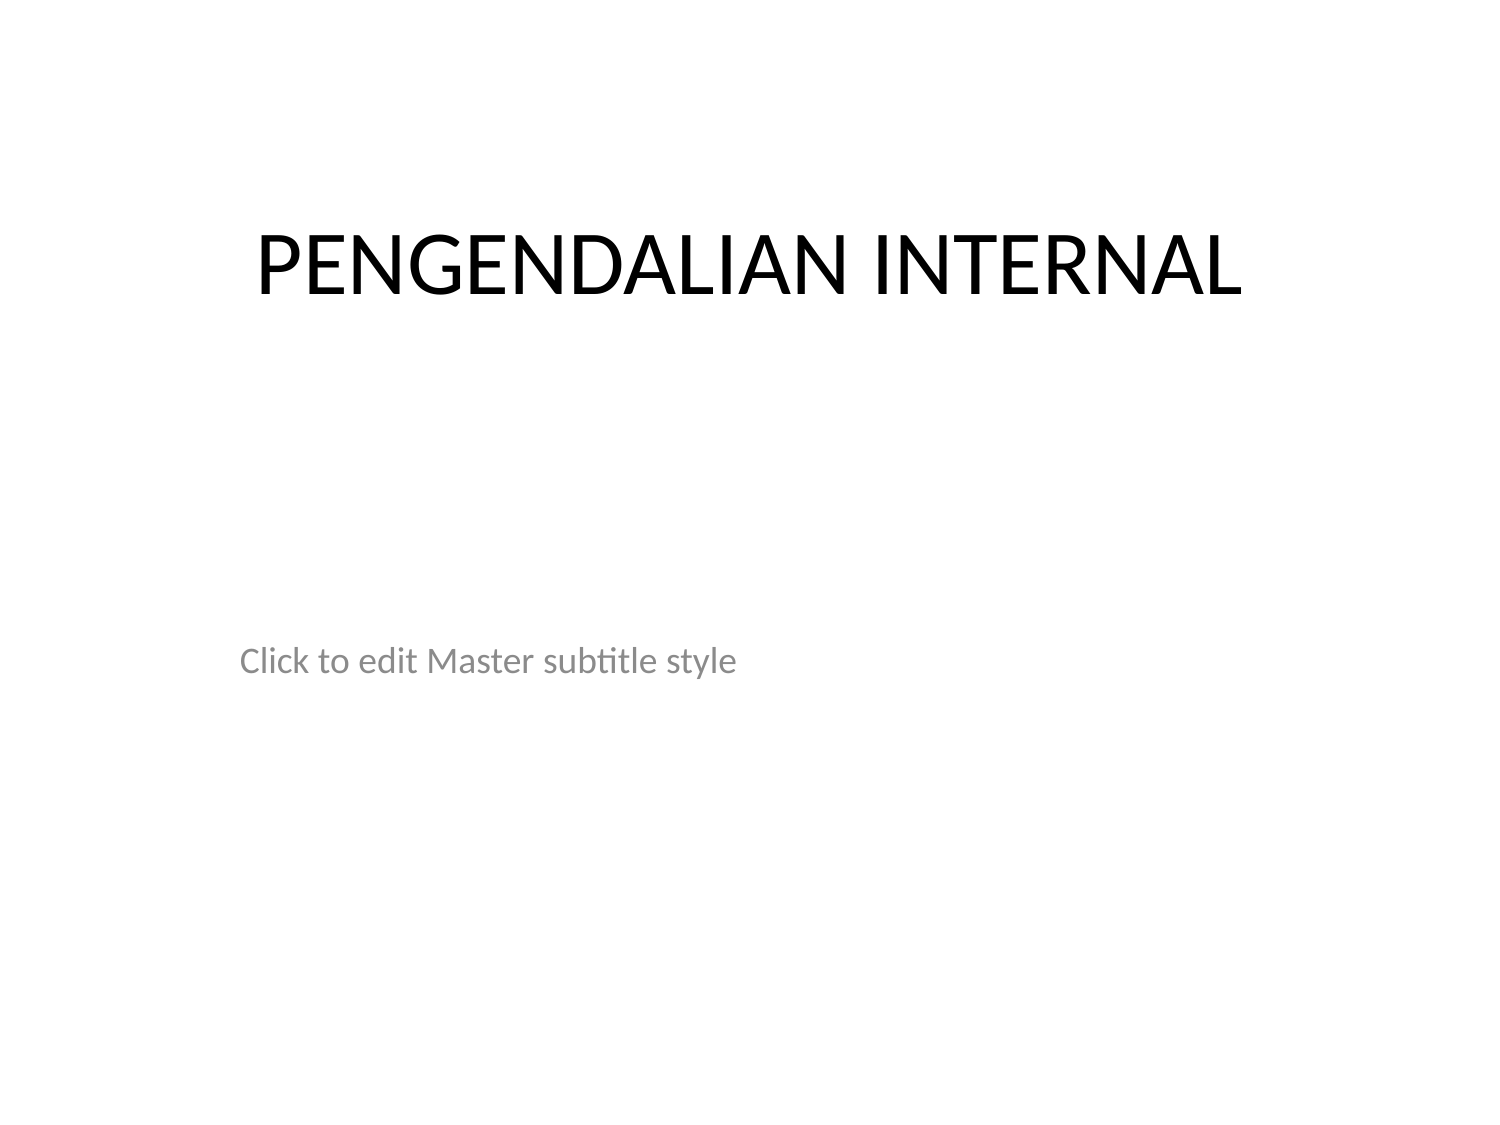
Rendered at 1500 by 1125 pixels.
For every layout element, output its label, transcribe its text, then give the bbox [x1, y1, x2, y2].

title PENGENDALIAN INTERNAL [112, 117, 1388, 399]
